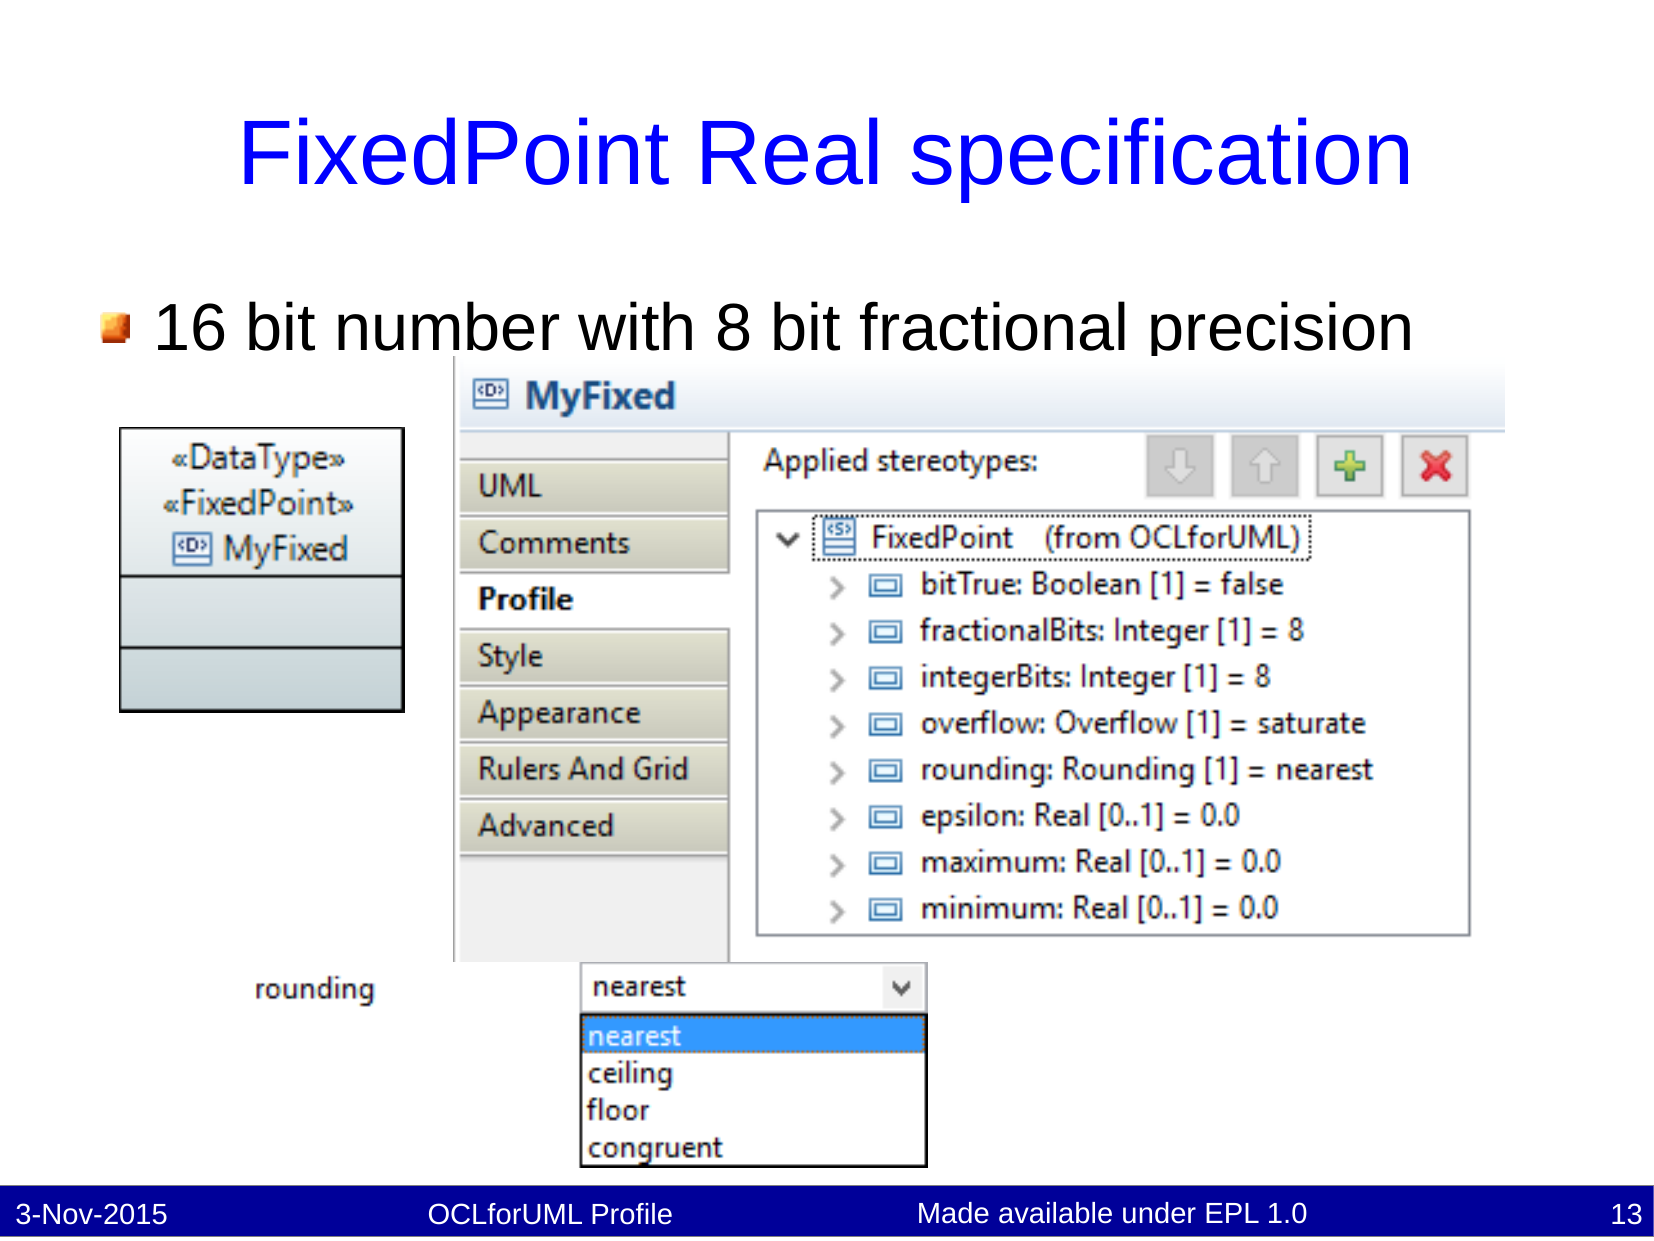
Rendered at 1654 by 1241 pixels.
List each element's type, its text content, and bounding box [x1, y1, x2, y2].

picture [119, 427, 405, 713]
title FixedPoint Real specification [82, 49, 1571, 257]
picture [255, 356, 1505, 1168]
list 16 bit number with 8 bit fractional precision [82, 290, 1571, 1010]
